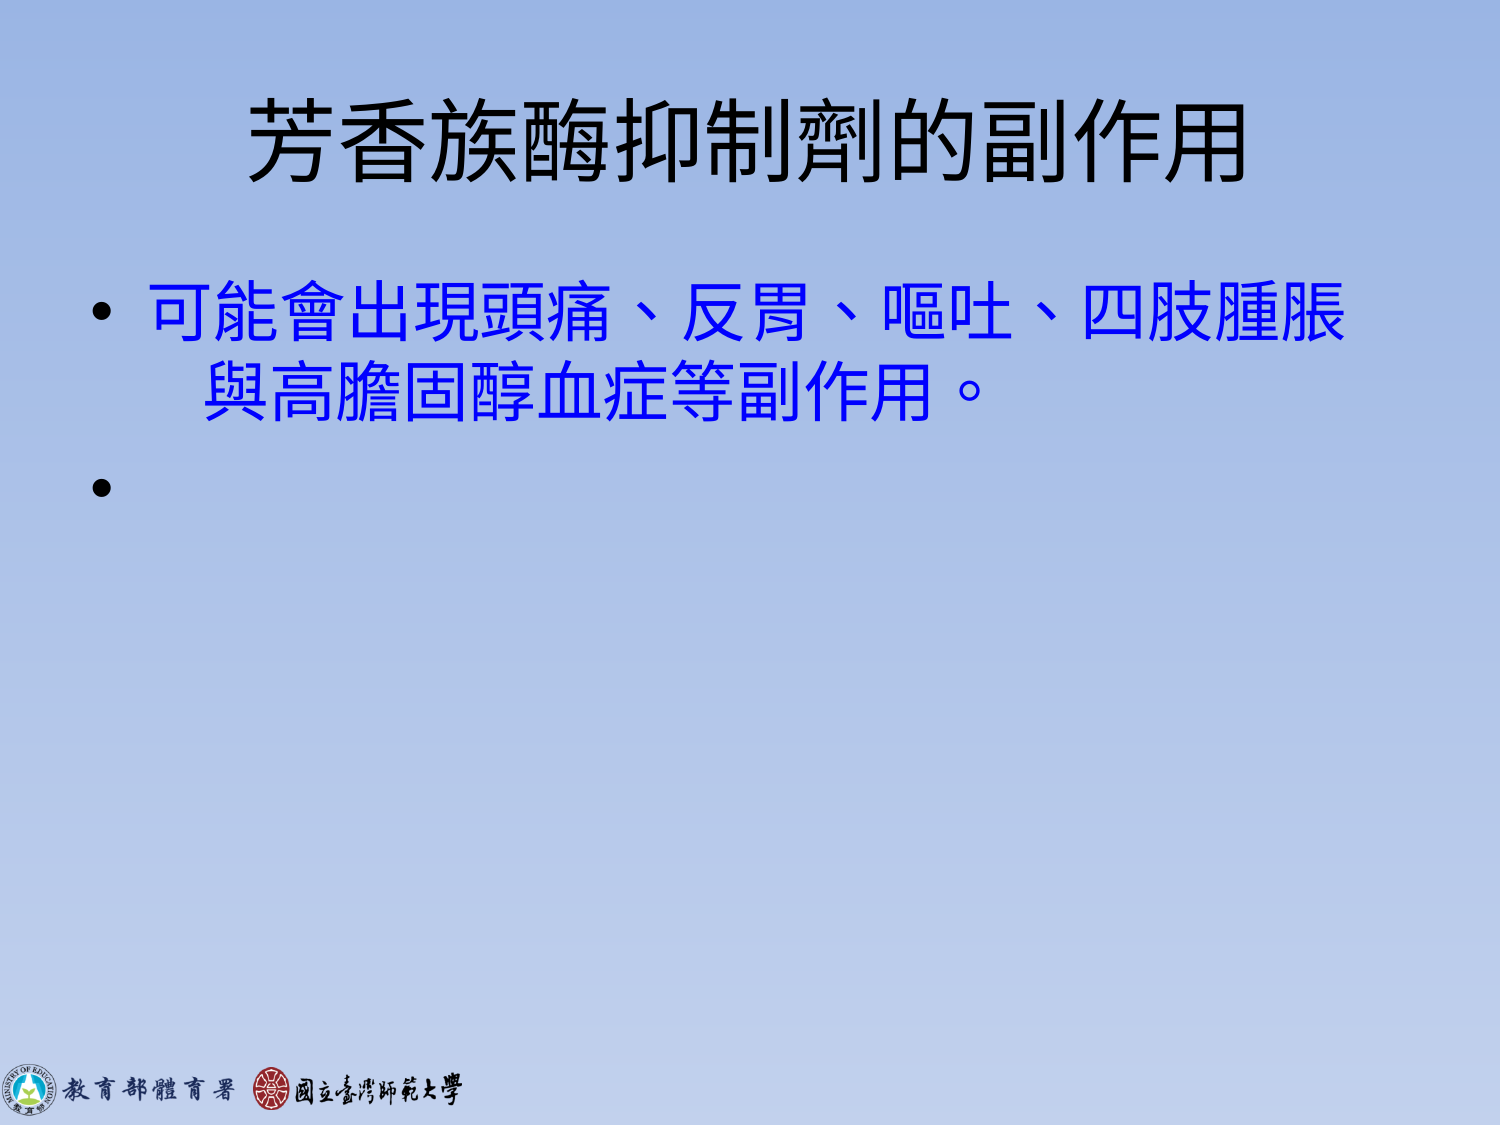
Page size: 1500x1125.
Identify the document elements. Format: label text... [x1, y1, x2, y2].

list 可能會出現頭痛、反胃、嘔吐、四肢腫脹與高膽固醇血症等副作用。 [75, 262, 1426, 1005]
title 芳香族酶抑制劑的副作用 [75, 45, 1426, 233]
